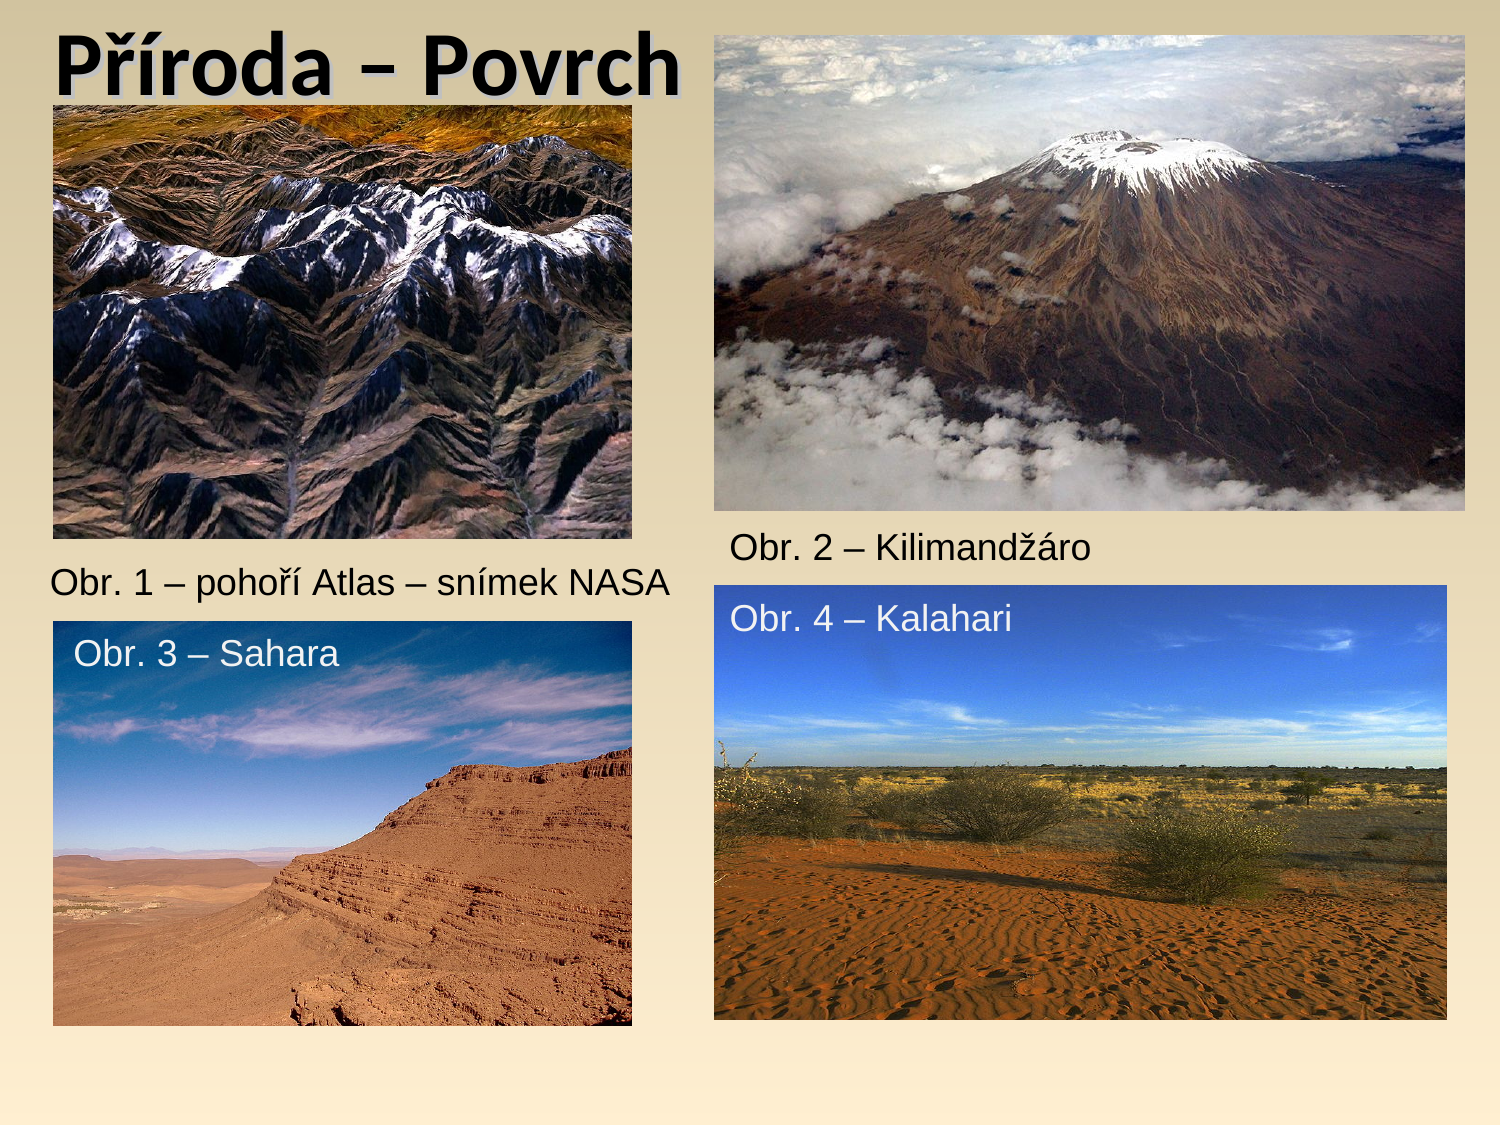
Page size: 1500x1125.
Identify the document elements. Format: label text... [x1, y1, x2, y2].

picture [53, 621, 632, 1026]
title Příroda – Povrch [0, 0, 739, 122]
picture [53, 105, 632, 539]
picture [714, 35, 1465, 511]
text_box Obr. 1 – pohoří Atlas – snímek NASA [35, 550, 692, 612]
text_box Obr. 3 – Sahara [58, 621, 387, 683]
text_box Obr. 4 – Kalahari [714, 585, 1044, 647]
picture [714, 585, 1447, 1020]
text_box Obr. 2 – Kilimandžáro [714, 515, 1188, 577]
